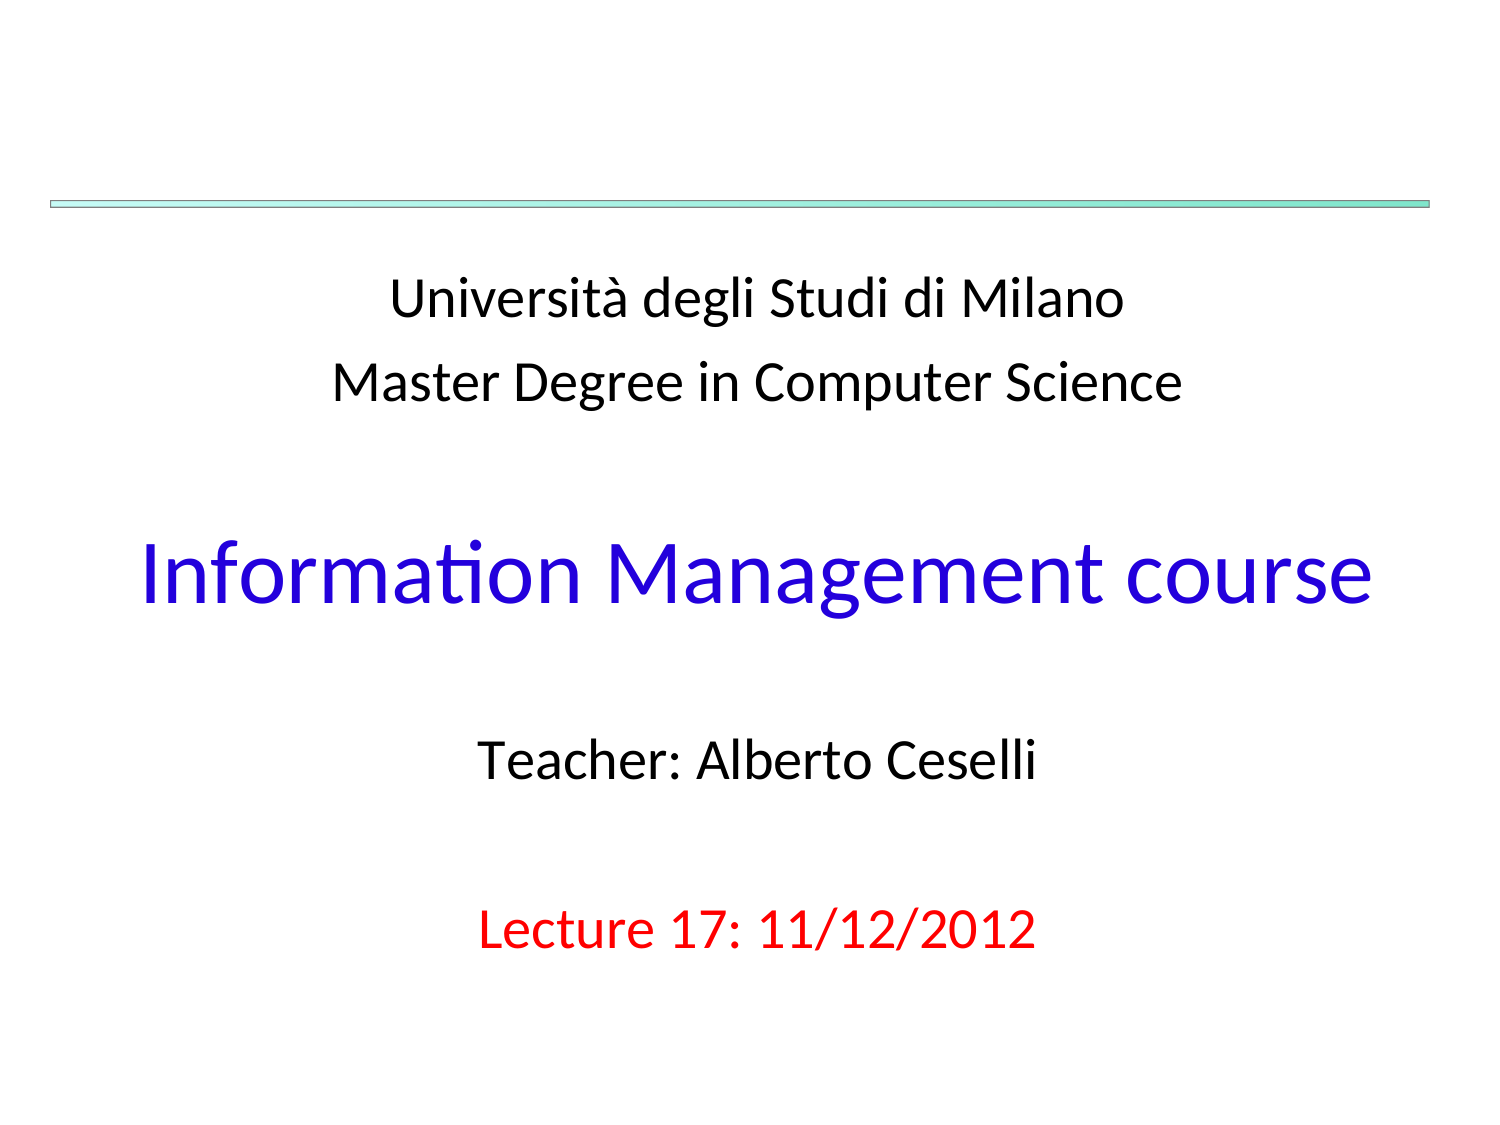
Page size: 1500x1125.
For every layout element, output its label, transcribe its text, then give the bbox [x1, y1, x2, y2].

subtitle Università degli Studi di Milano Master Degree in Computer Science Information Management course Teacher: Alberto Ceselli Lecture 17: 11/12/2012 [124, 55, 1391, 1125]
